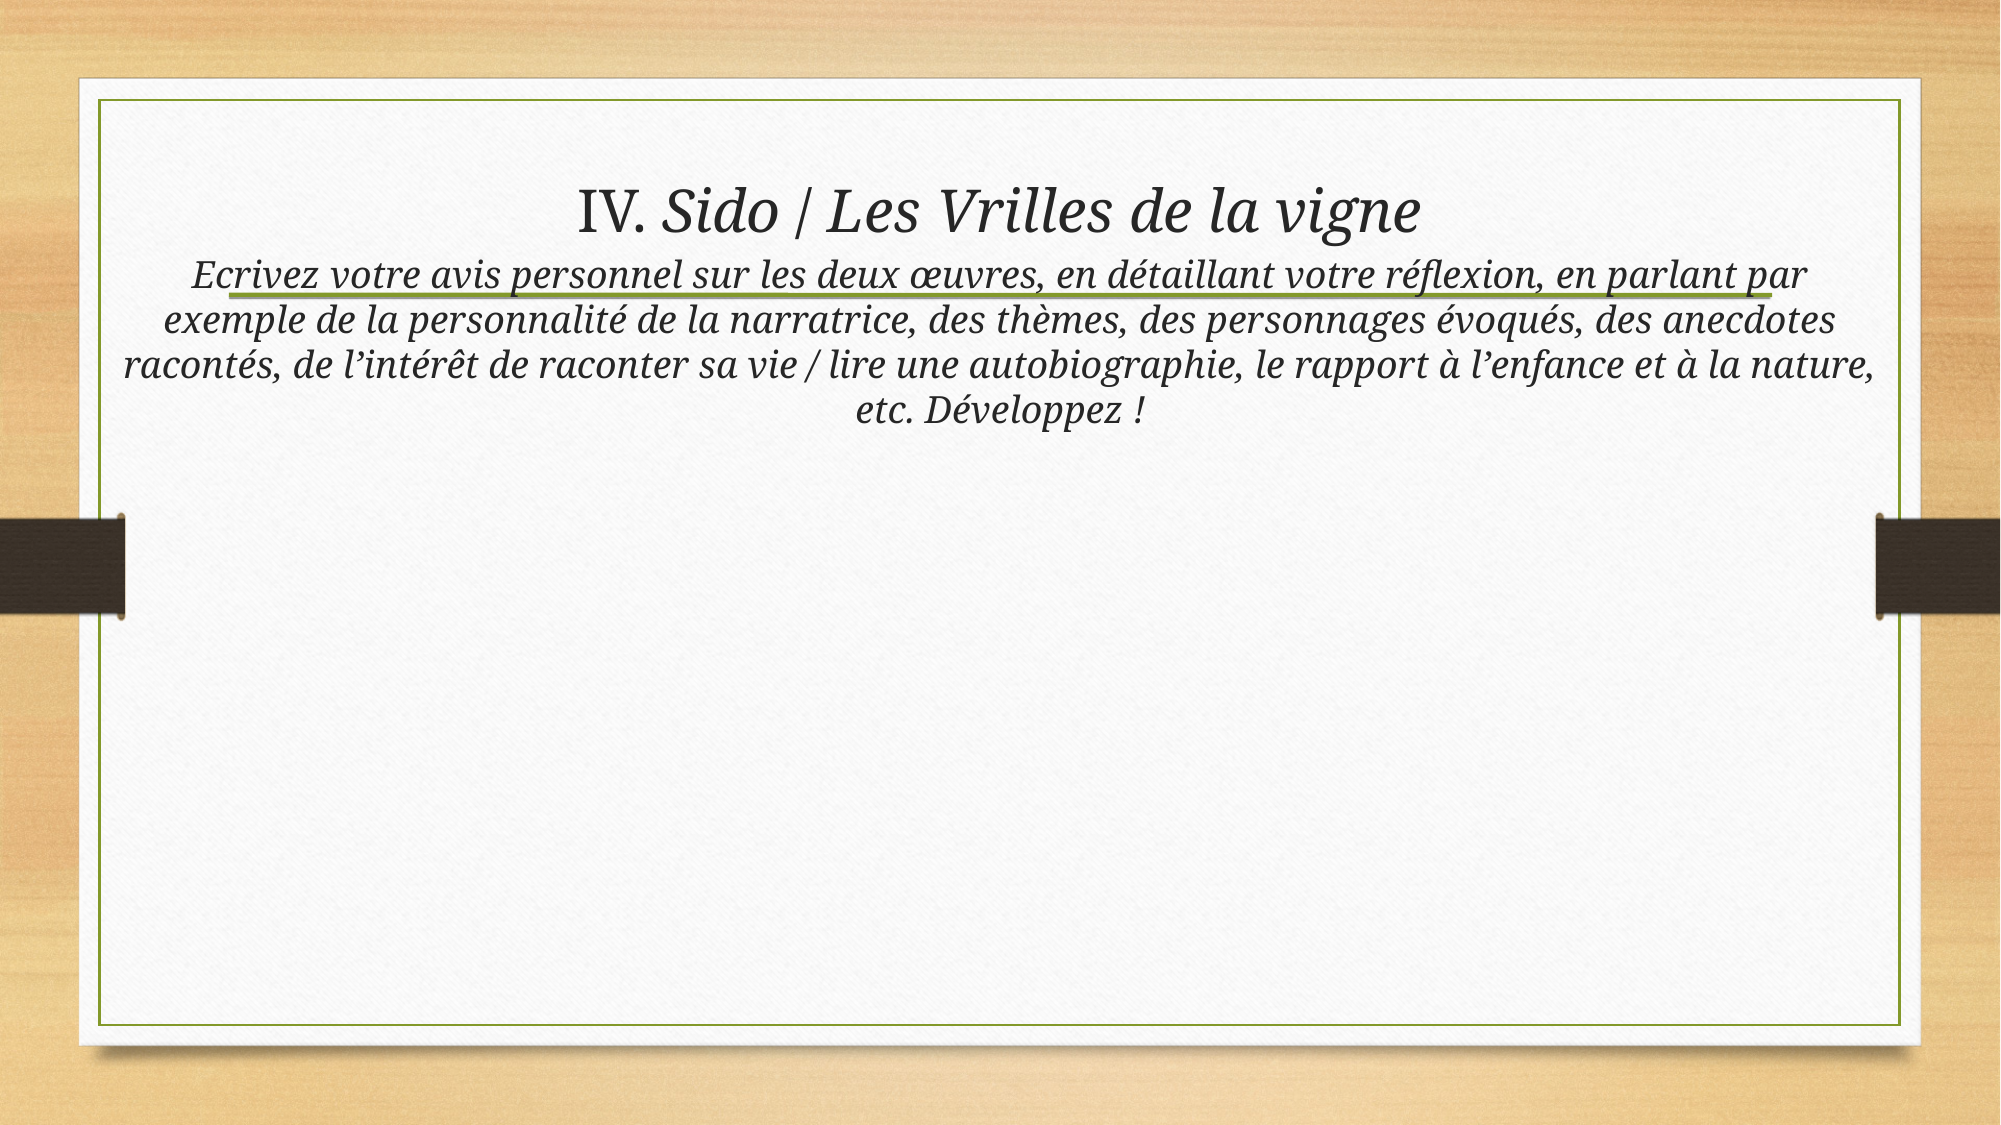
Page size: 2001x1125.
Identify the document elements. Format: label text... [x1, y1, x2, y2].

text_box Ecrivez votre avis personnel sur les deux œuvres, en détaillant votre réflexion, en parlant par exemple de la personnalité de la narratrice, des thèmes, des personnages évoqués, des anecdotes racontés, de l’intérêt de raconter sa vie / lire une autobiographie, le rapport à l’enfance et à la nature, etc. Développez ! [102, 243, 1900, 322]
title IV. Sido / Les Vrilles de la vigne [212, 161, 1788, 243]
